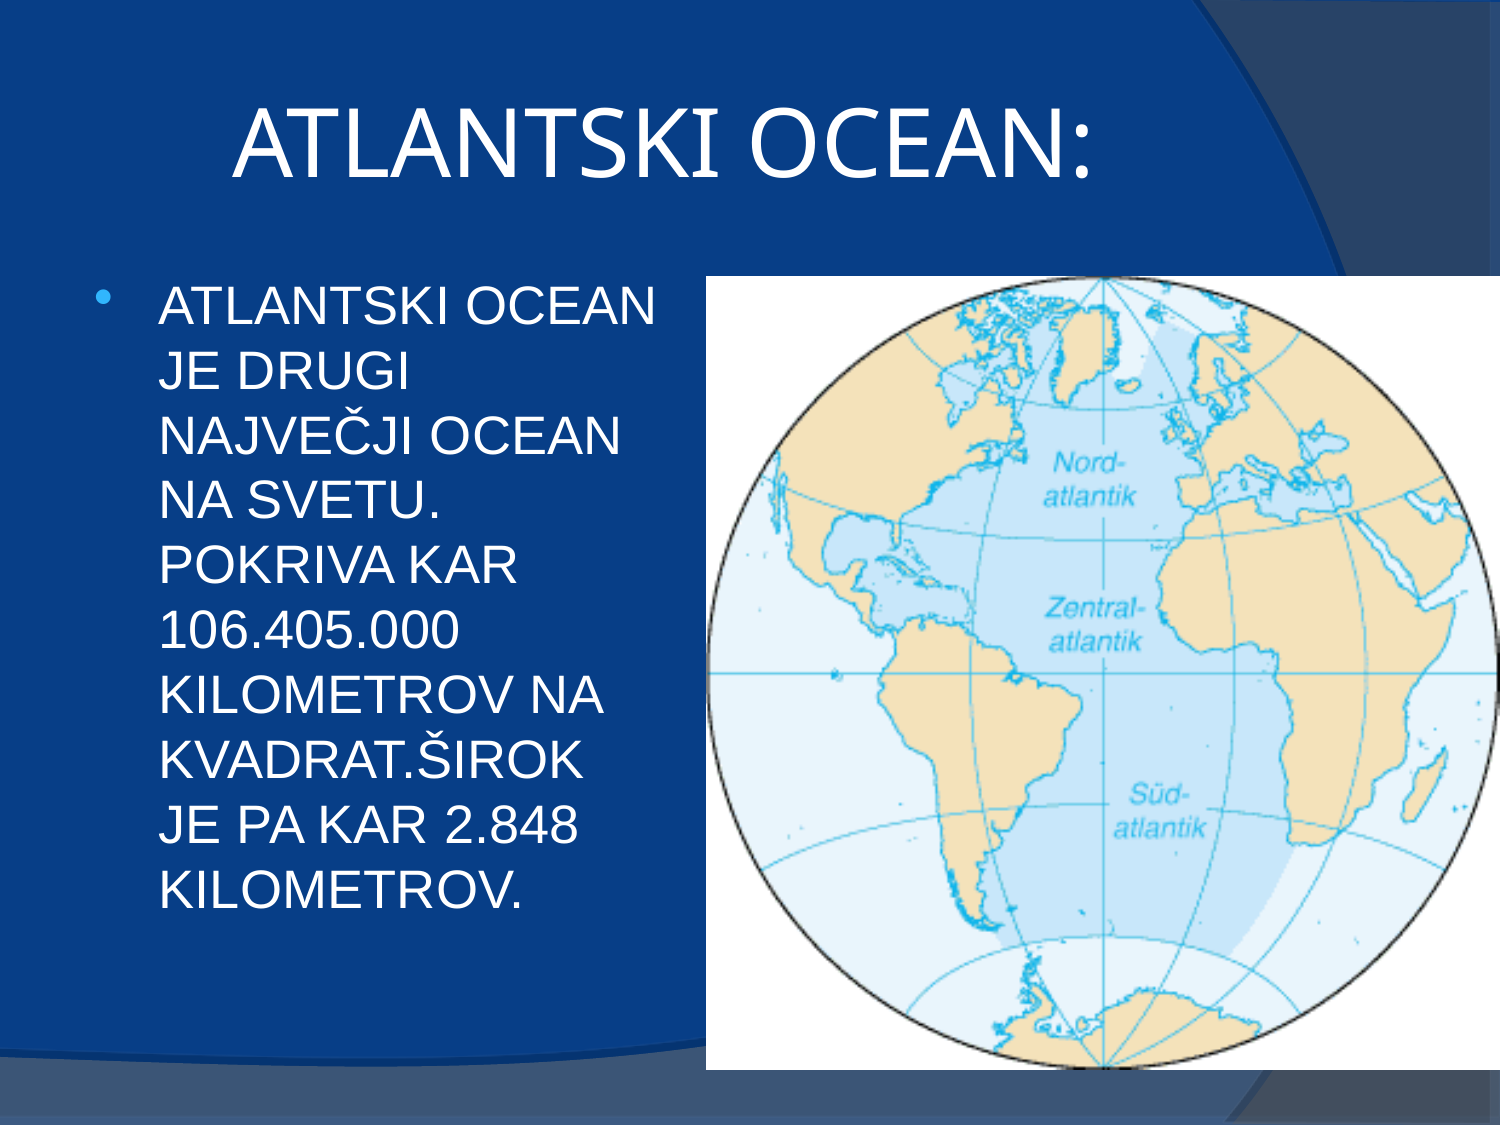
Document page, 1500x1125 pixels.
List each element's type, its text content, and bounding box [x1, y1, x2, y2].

list ATLANTSKI OCEAN JE DRUGI NAJVEČJI OCEAN NA SVETU. POKRIVA KAR 106.405.000 KILOMETROV NA KVADRAT.ŠIROK JE PA KAR 2.848 KILOMETROV. [75, 262, 675, 1005]
title ATLANTSKI OCEAN: [75, 45, 1300, 233]
picture [706, 182, 1500, 1125]
